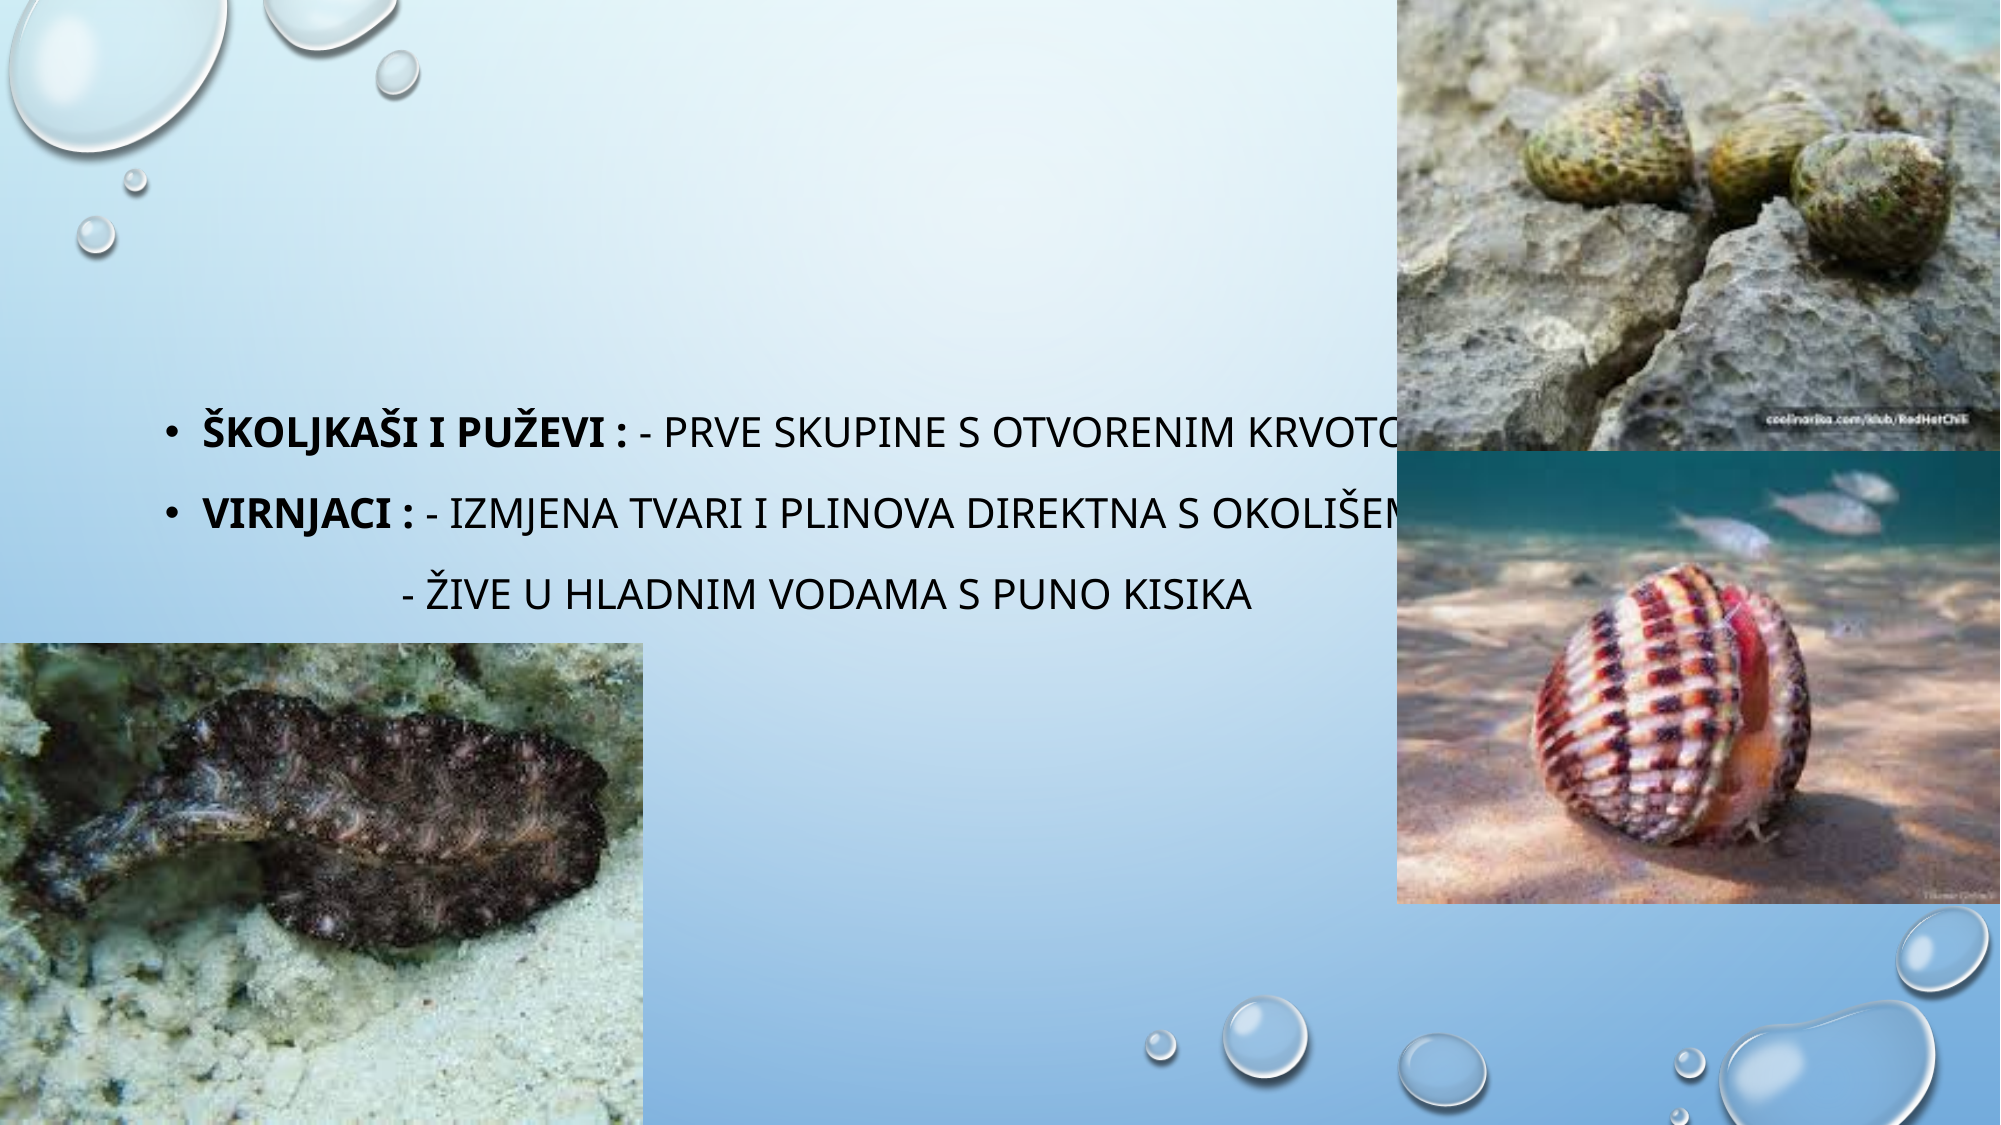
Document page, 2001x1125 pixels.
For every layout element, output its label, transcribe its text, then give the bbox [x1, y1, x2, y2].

picture [1397, 0, 2000, 904]
picture [0, 643, 643, 1125]
list školjkaši i puževi : - prve skupine s otvorenim krvotokom VIRNJACI : - IZMJENA TVARI I PLINOVA DIREKTNA S OKOLIŠEM - ŽIVE U HLADNIM VODAMA S PUNO KISIKA [149, 388, 1850, 950]
